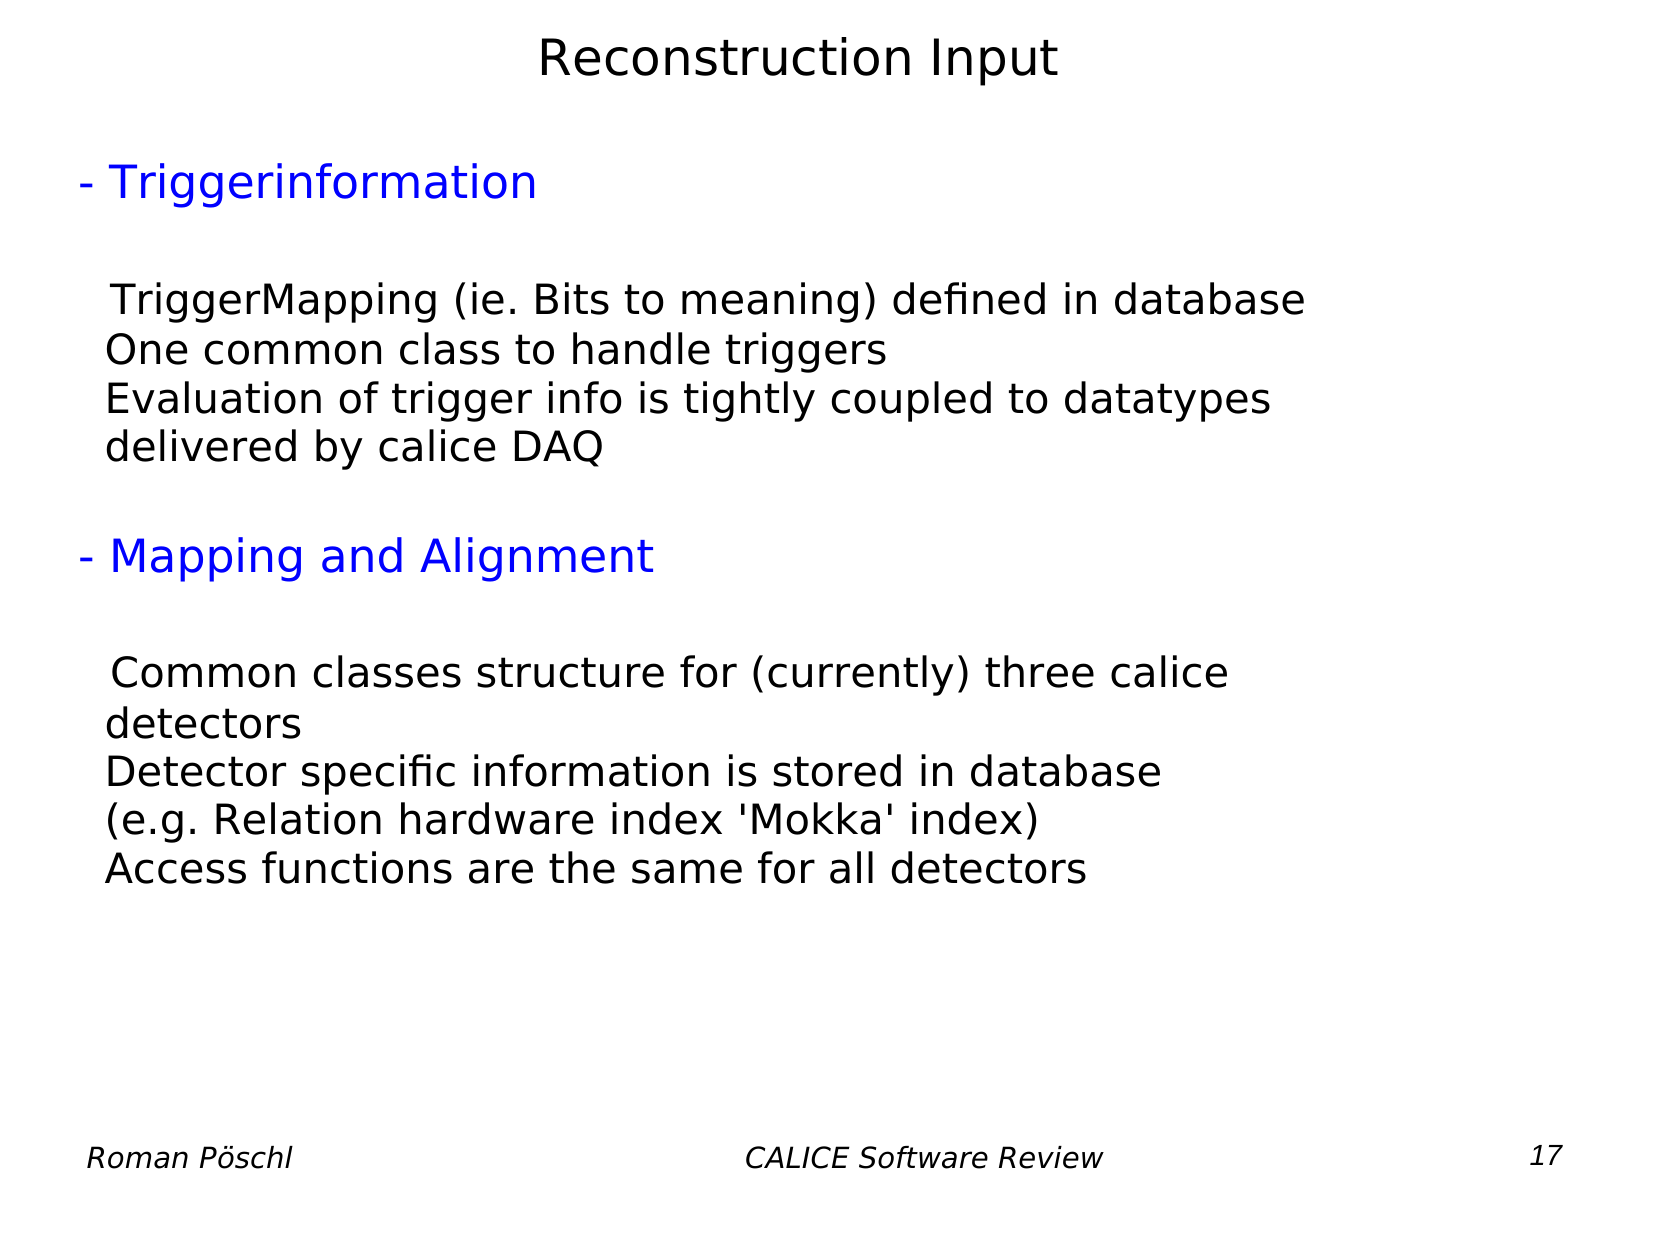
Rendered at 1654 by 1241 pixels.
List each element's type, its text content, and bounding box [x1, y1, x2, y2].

text_box - Triggerinformation TriggerMapping (ie. Bits to meaning) defined in database One common class to handle triggers Evaluation of trigger info is tightly coupled to datatypes delivered by calice DAQ - Mapping and Alignment Common classes structure for (currently) three calice detectors Detector specific information is stored in database (e.g. Relation hardware index 'Mokka' index) Access functions are the same for all detectors [78, 156, 1306, 894]
text_box Reconstruction Input [537, 28, 1050, 88]
